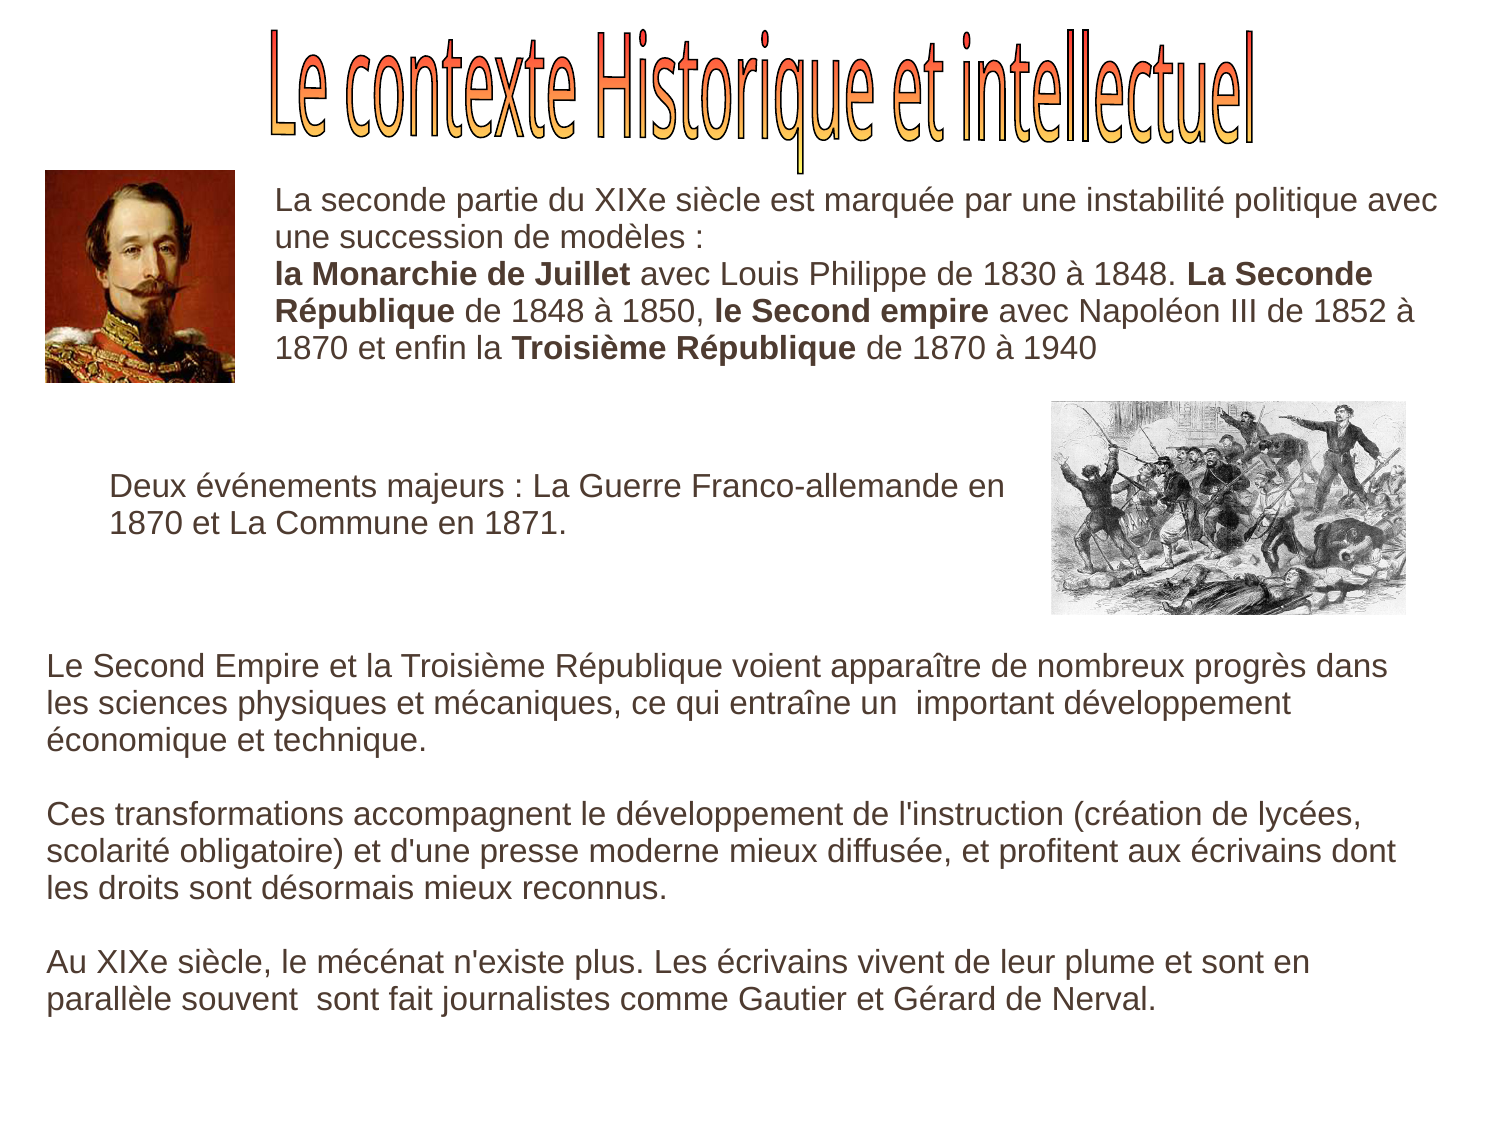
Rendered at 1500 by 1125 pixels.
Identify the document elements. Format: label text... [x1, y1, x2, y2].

text_box Deux événements majeurs : La Guerre Franco-allemande en 1870 et La Commune en 1871. [94, 460, 1051, 556]
text_box Le contexte Historique et intellectuel [775, 58, 803, 173]
text_box Le contexte Historique et intellectuel [1153, 45, 1173, 143]
text_box Le contexte Historique et intellectuel [1067, 29, 1074, 141]
text_box Le contexte Historique et intellectuel [1033, 60, 1061, 142]
text_box Le contexte Historique et intellectuel [1212, 62, 1239, 144]
text_box Le contexte Historique et intellectuel [701, 58, 731, 140]
text_box Le contexte Historique et intellectuel [678, 41, 698, 140]
text_box Le contexte Historique et intellectuel [924, 43, 943, 142]
text_box Le contexte Historique et intellectuel [494, 58, 524, 137]
text_box Le contexte Historique et intellectuel [894, 59, 921, 141]
text_box La seconde partie du XIXe siècle est marquée par une instabilité politique avec une succession de modèles : la Monarchie de Juillet avec Louis Philippe de 1830 à 1848. La Seconde République de 1848 à 1850, le Second empire avec Napoléon III de 1852 à 1870 et enfin la Troisième République de 1870 à 1940 [259, 173, 1465, 378]
text_box Le contexte Historique et intellectuel [548, 57, 575, 139]
text_box Le Second Empire et la Troisième République voient apparaître de nombreux progrès dans les sciences physiques et mécaniques, ce qui entraîne un important développement économique et technique. Ces transformations accompagnent le développement de l'instruction (création de lycées, scolarité obligatoire) et d'une presse moderne mieux diffusée, et profitent aux écrivains dont les droits sont désormais mieux reconnus. Au XIXe siècle, le mécénat n'existe plus. Les écrivains vivent de leur plume et sont en parallèle souvent sont fait journalistes comme Gautier et Gérard de Nerval. [31, 640, 1430, 1028]
picture [45, 170, 235, 384]
text_box Le contexte Historique et intellectuel [1178, 63, 1205, 144]
text_box Le contexte Historique et intellectuel [374, 55, 404, 137]
text_box Le contexte Historique et intellectuel [979, 60, 1006, 141]
text_box Le contexte Historique et intellectuel [653, 57, 676, 139]
text_box Le contexte Historique et intellectuel [846, 59, 873, 141]
text_box Le contexte Historique et intellectuel [1095, 61, 1123, 143]
text_box Le contexte Historique et intellectuel [812, 60, 839, 141]
text_box Le contexte Historique et intellectuel [525, 40, 544, 138]
text_box Le contexte Historique et intellectuel [598, 32, 630, 138]
text_box Le contexte Historique et intellectuel [299, 55, 326, 137]
text_box Le contexte Historique et intellectuel [346, 55, 370, 137]
text_box Le contexte Historique et intellectuel [1128, 61, 1152, 143]
text_box Le contexte Historique et intellectuel [1010, 44, 1030, 142]
text_box Le contexte Historique et intellectuel [465, 56, 493, 138]
text_box Le contexte Historique et intellectuel [738, 58, 757, 139]
text_box Le contexte Historique et intellectuel [271, 30, 295, 135]
text_box Le contexte Historique et intellectuel [411, 55, 438, 136]
text_box Le contexte Historique et intellectuel [442, 39, 462, 138]
picture [1051, 401, 1406, 615]
